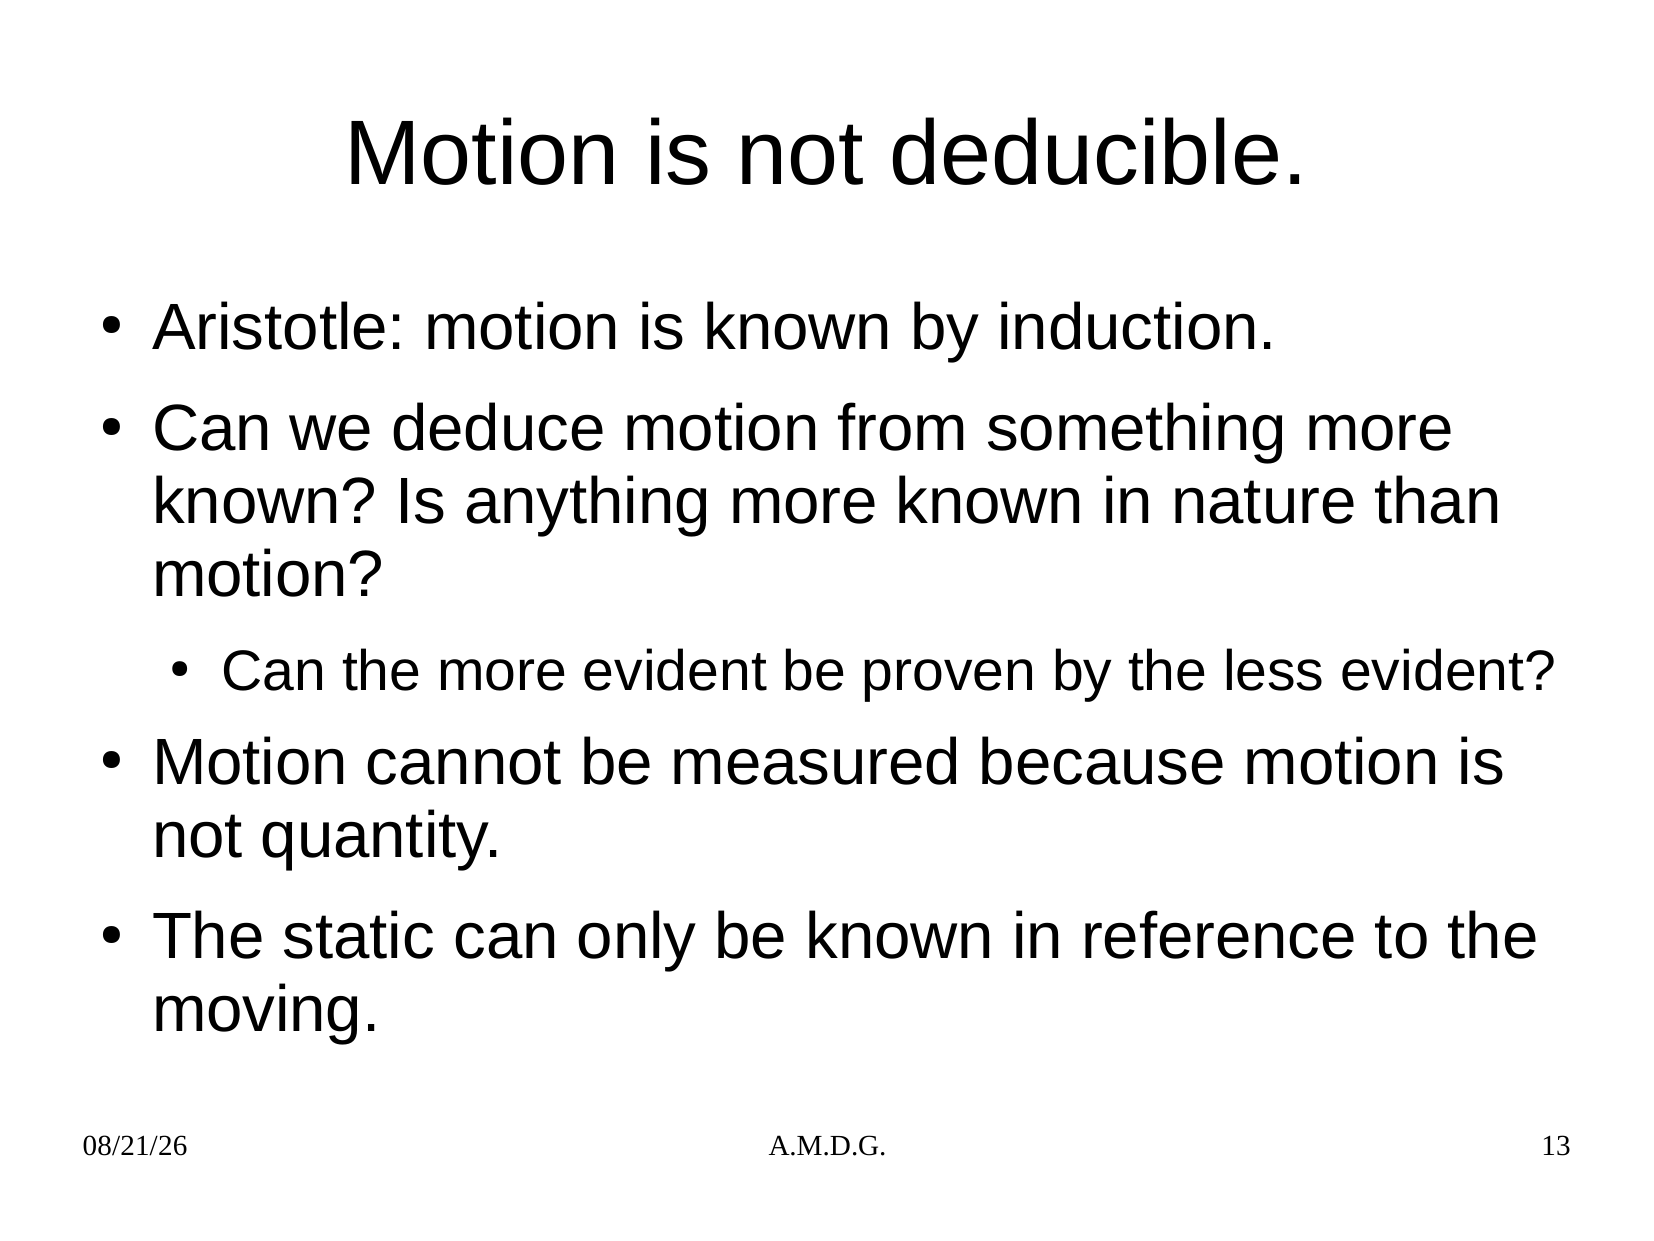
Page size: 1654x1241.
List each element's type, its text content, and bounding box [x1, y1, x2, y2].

title Motion is not deducible. [82, 49, 1571, 257]
list Aristotle: motion is known by induction. Can we deduce motion from something more known? Is anything more known in nature than motion? Can the more evident be proven by the less evident? Motion cannot be measured because motion is not quantity. The static can only be known in reference to the moving. [82, 290, 1571, 1109]
